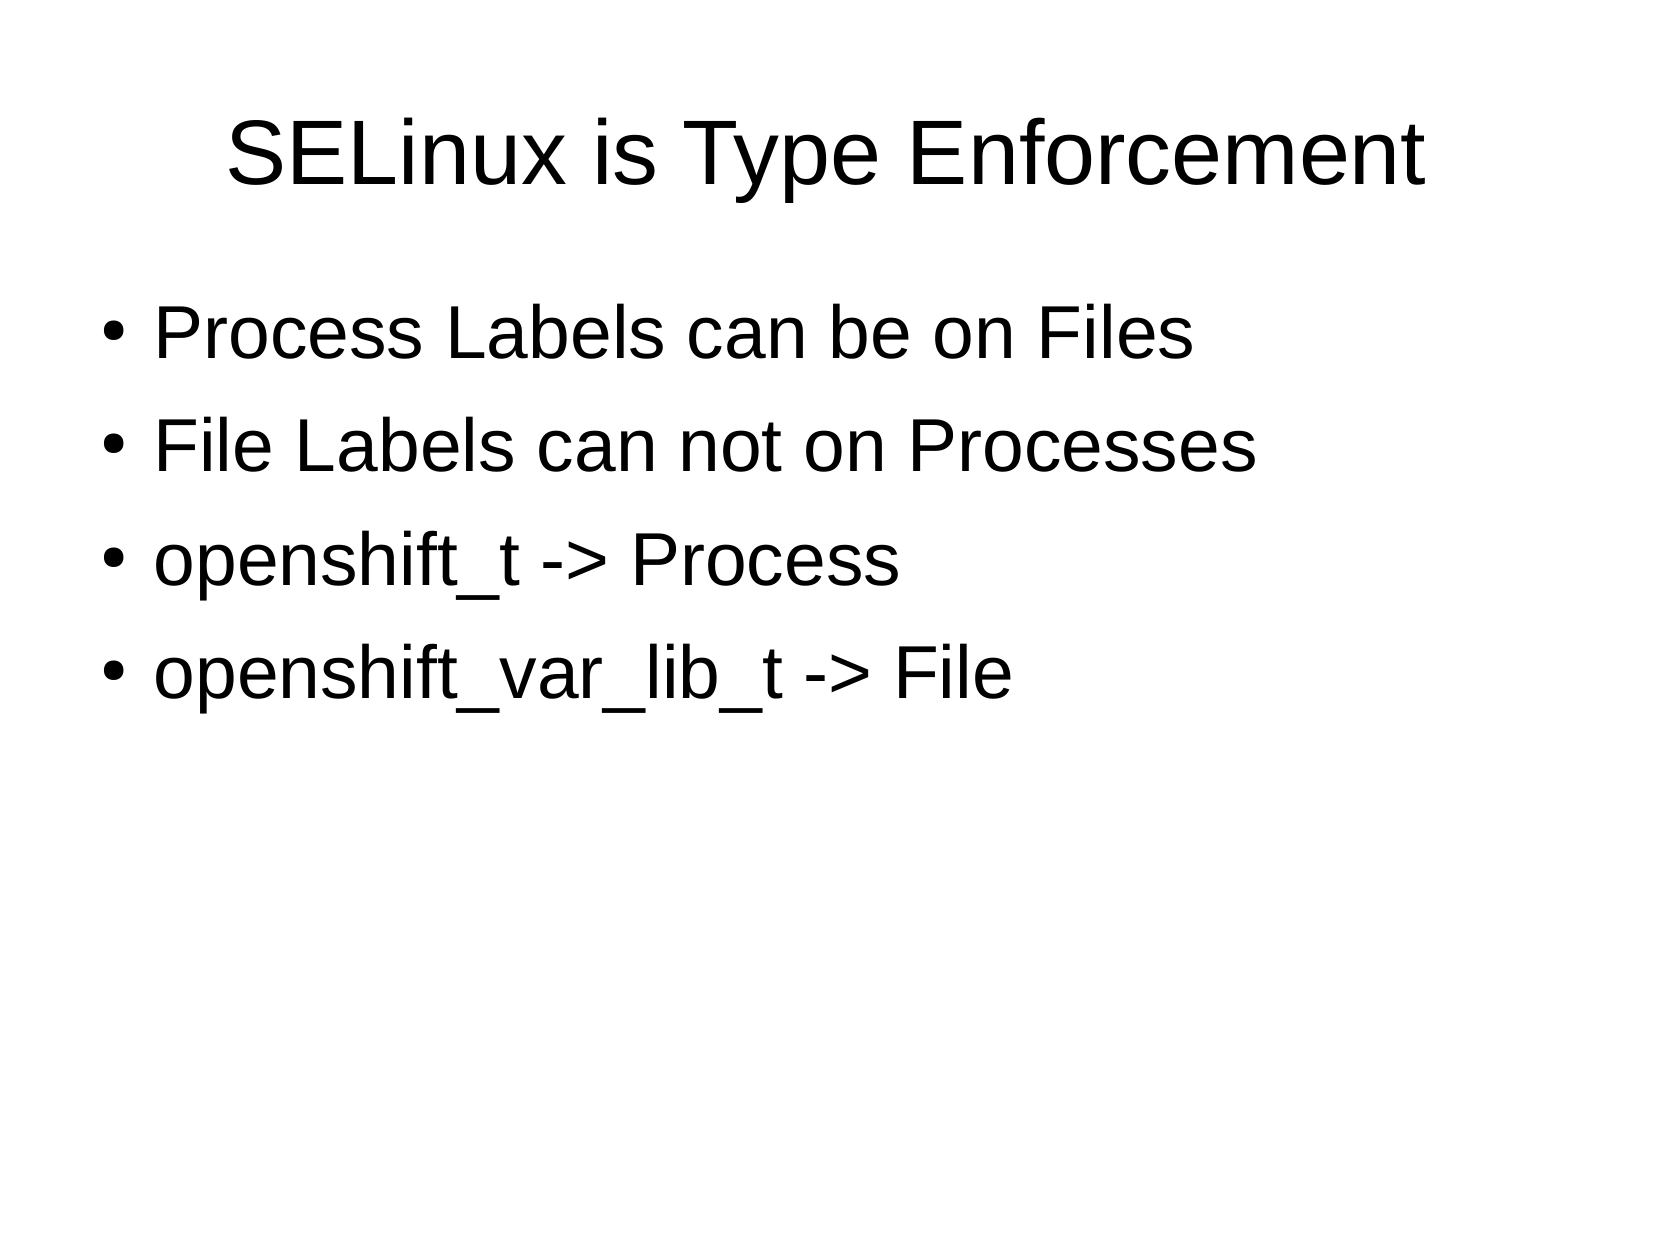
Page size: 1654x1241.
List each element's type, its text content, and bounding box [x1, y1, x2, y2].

title SELinux is Type Enforcement [82, 49, 1571, 257]
list Process Labels can be on Files File Labels can not on Processes openshift_t -> Process openshift_var_lib_t -> File [82, 290, 1571, 1010]
